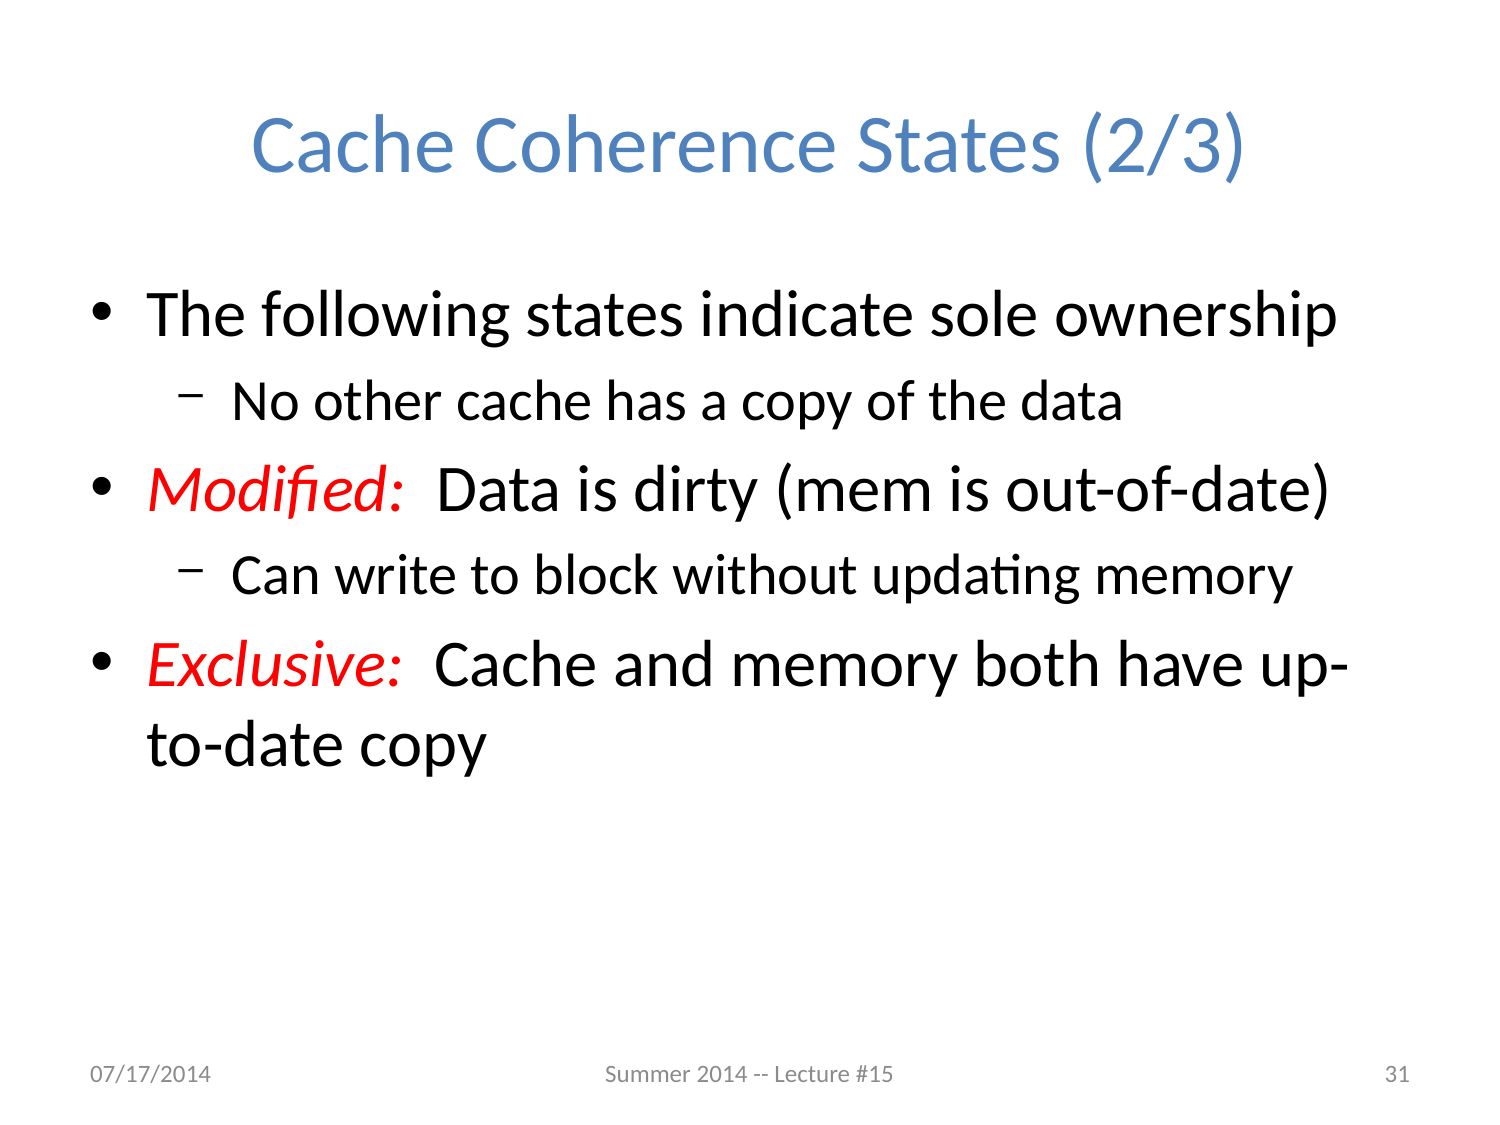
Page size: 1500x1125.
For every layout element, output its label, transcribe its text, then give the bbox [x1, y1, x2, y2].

title Cache Coherence States (2/3) [75, 45, 1425, 233]
slide_number <number> [1074, 1042, 1425, 1103]
list The following states indicate sole ownership No other cache has a copy of the data Modified: Data is dirty (mem is out-of-date) Can write to block without updating memory Exclusive: Cache and memory both have up-to-date copy [75, 262, 1425, 1073]
slide_number 07/17/2014 [75, 1042, 425, 1103]
footer Summer 2014 -- Lecture #15 [512, 1042, 988, 1103]
